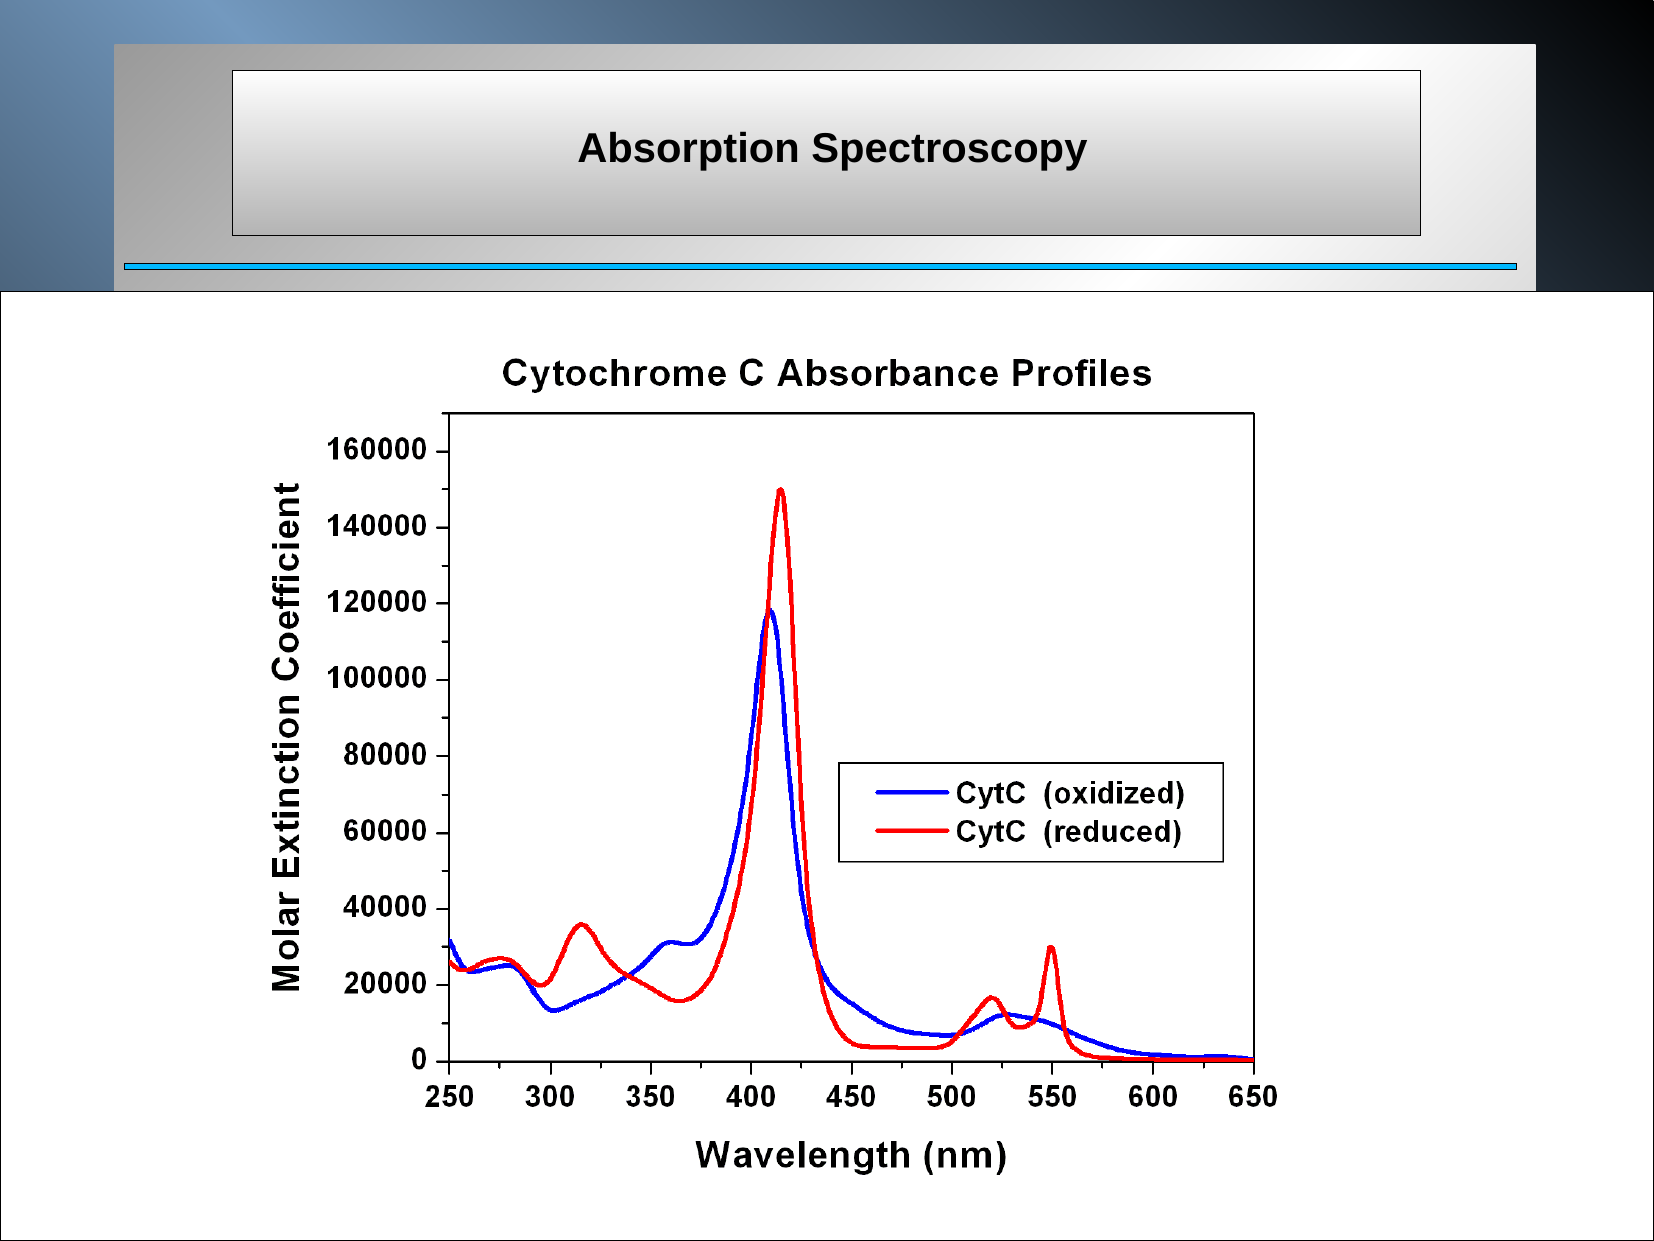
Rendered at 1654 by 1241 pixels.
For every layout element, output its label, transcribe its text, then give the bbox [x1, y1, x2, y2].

text_box Absorption Spectroscopy [280, 124, 1385, 187]
text_box [124, 263, 1517, 270]
picture [238, 308, 1415, 1209]
text_box [0, 291, 1654, 1241]
text_box [232, 70, 1421, 236]
